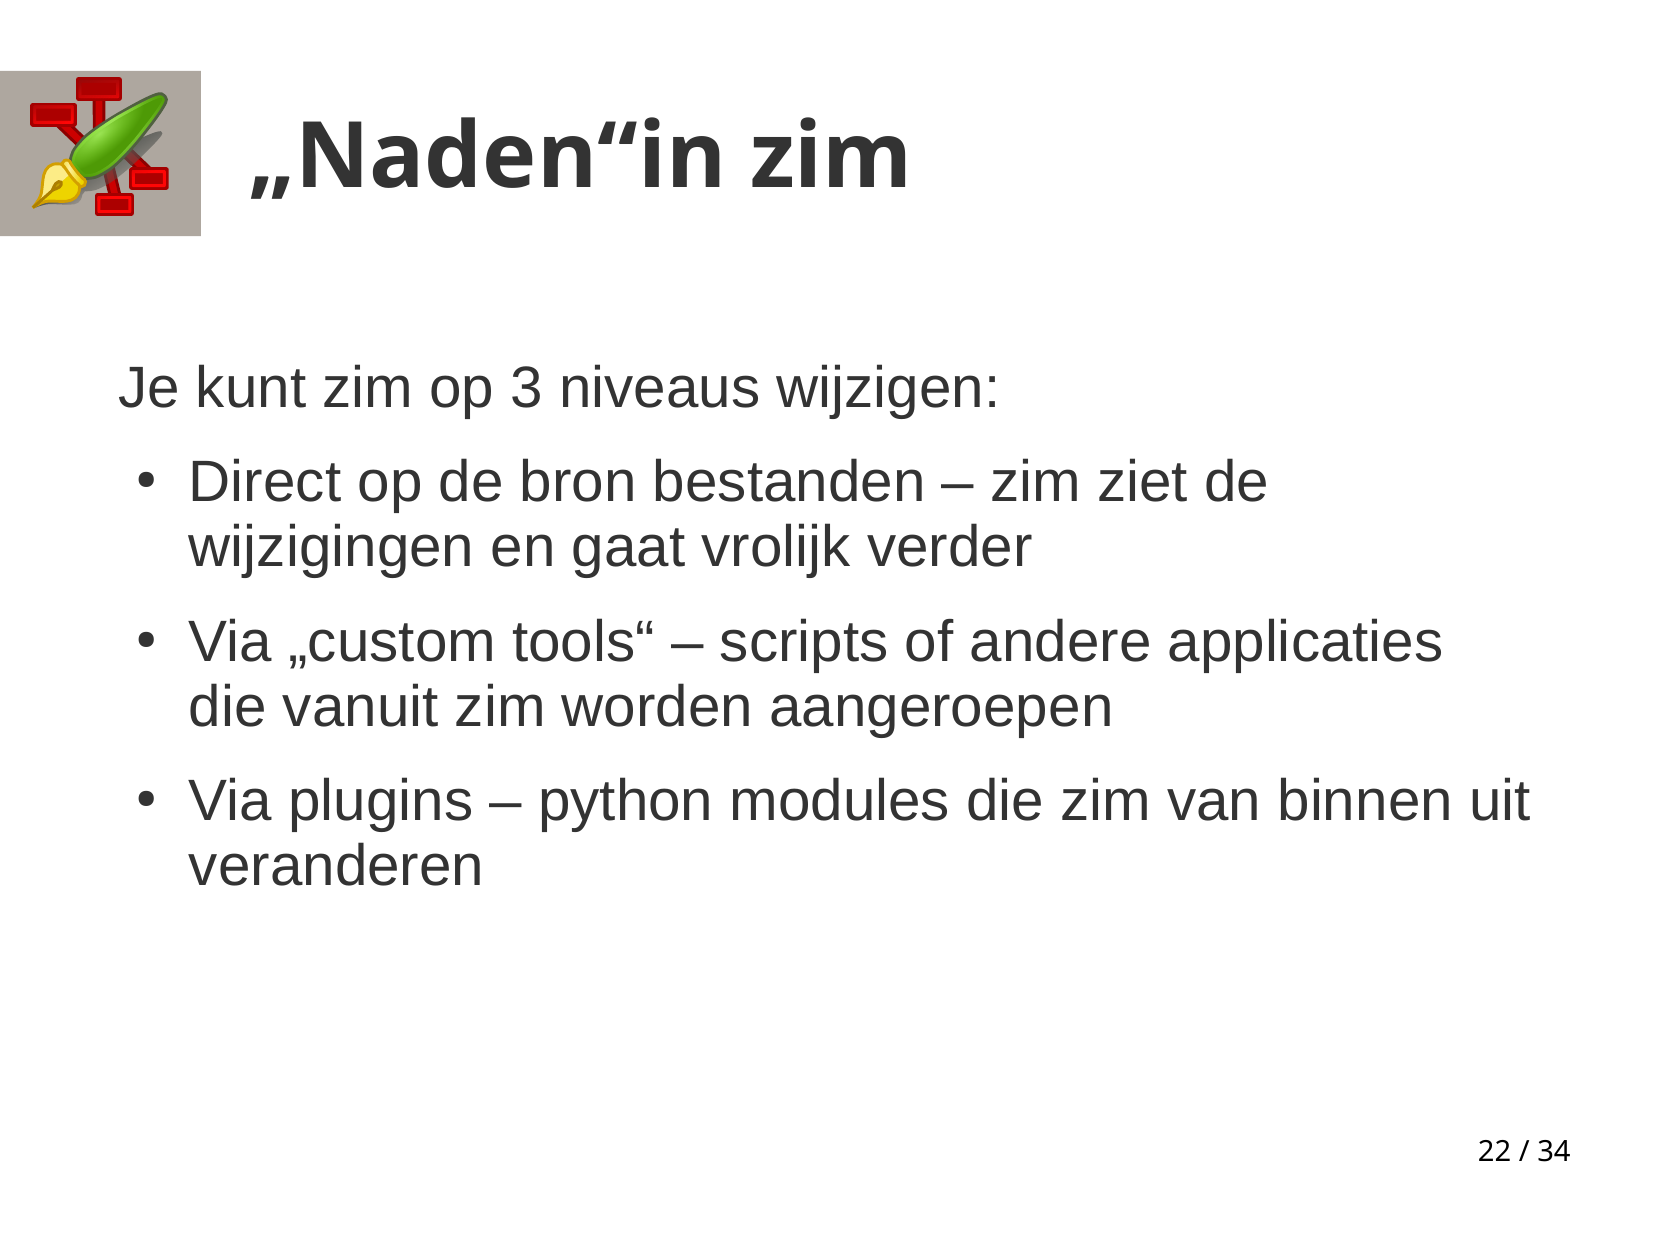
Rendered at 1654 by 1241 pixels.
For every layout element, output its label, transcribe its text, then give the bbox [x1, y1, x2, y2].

list Je kunt zim op 3 niveaus wijzigen: Direct op de bron bestanden – zim ziet de wijzigingen en gaat vrolijk verder Via „custom tools“ – scripts of andere applicaties die vanuit zim worden aangeroepen Via plugins – python modules die zim van binnen uit veranderen [118, 354, 1536, 1074]
title „Naden“in zim [224, 47, 1571, 257]
